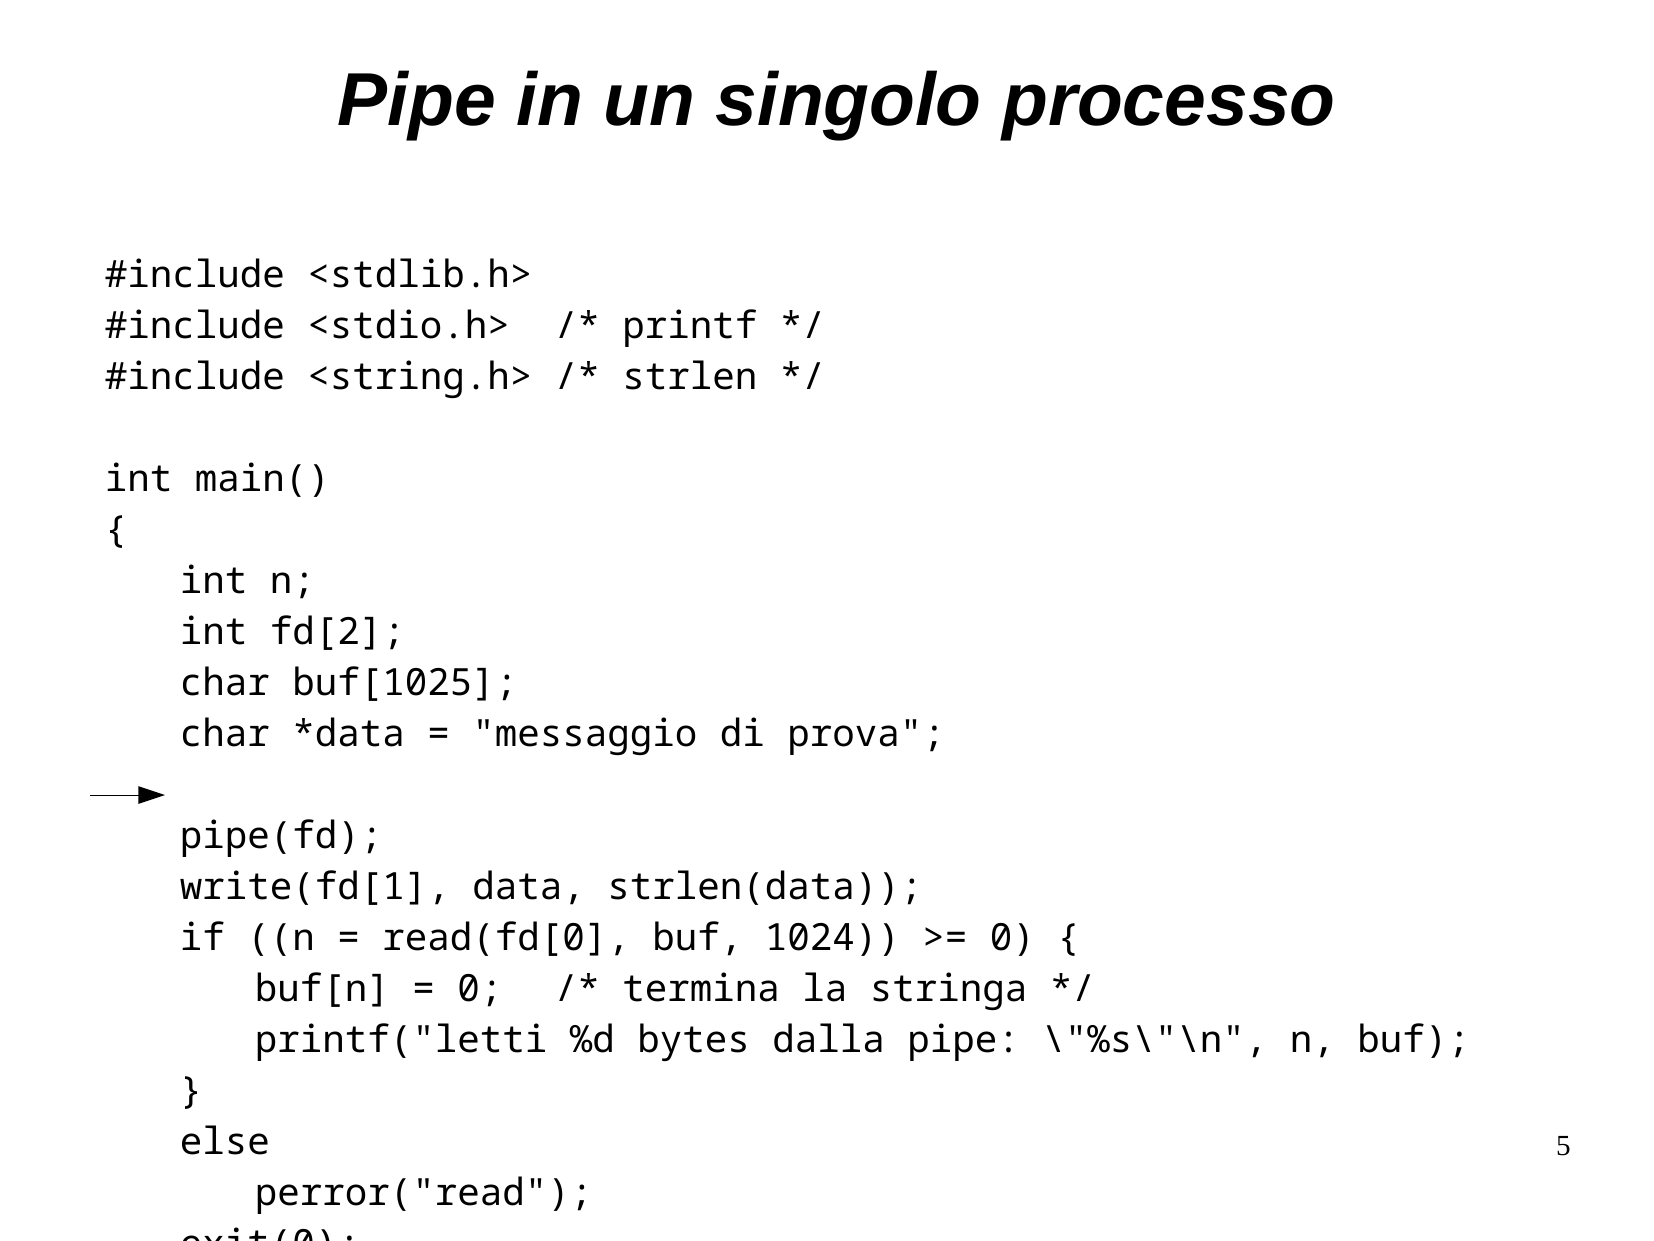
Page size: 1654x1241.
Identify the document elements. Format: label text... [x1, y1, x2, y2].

title Pipe in un singolo processo [82, 0, 1571, 204]
text_box #include <stdlib.h> #include <stdio.h> /* printf */ #include <string.h> /* strlen */ int main() { int n; int fd[2]; char buf[1025]; char *data = "messaggio di prova"; pipe(fd); write(fd[1], data, strlen(data)); if ((n = read(fd[0], buf, 1024)) >= 0) { buf[n] = 0; /* termina la stringa */ printf("letti %d bytes dalla pipe: \"%s\"\n", n, buf); } else perror("read"); exit(0); } [90, 240, 1546, 1205]
